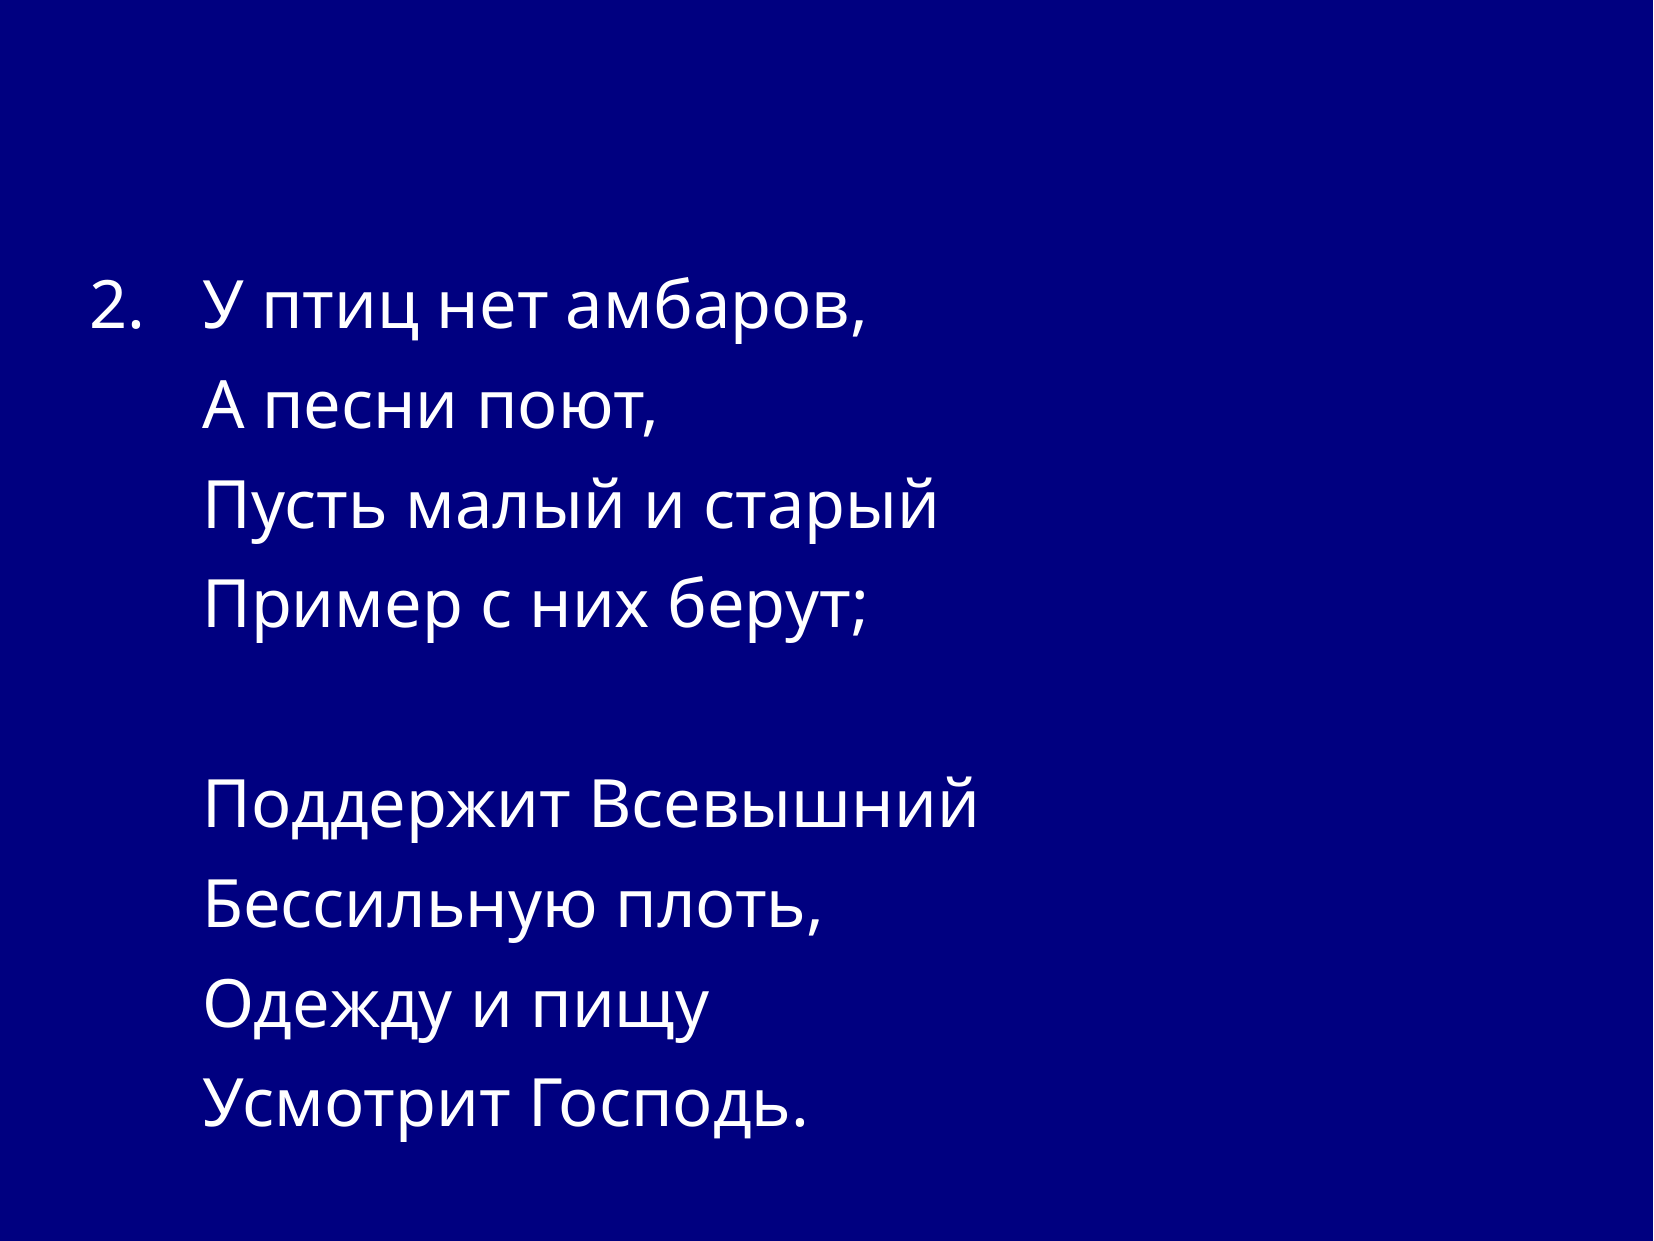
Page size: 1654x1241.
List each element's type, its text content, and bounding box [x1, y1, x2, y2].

text_box 2. У птиц нет амбаров, А песни поют, Пусть малый и старый Пример с них берут; Поддержит Всевышний Бессильную плоть, Одежду и пищу Усмотрит Господь. [75, 150, 1576, 1163]
